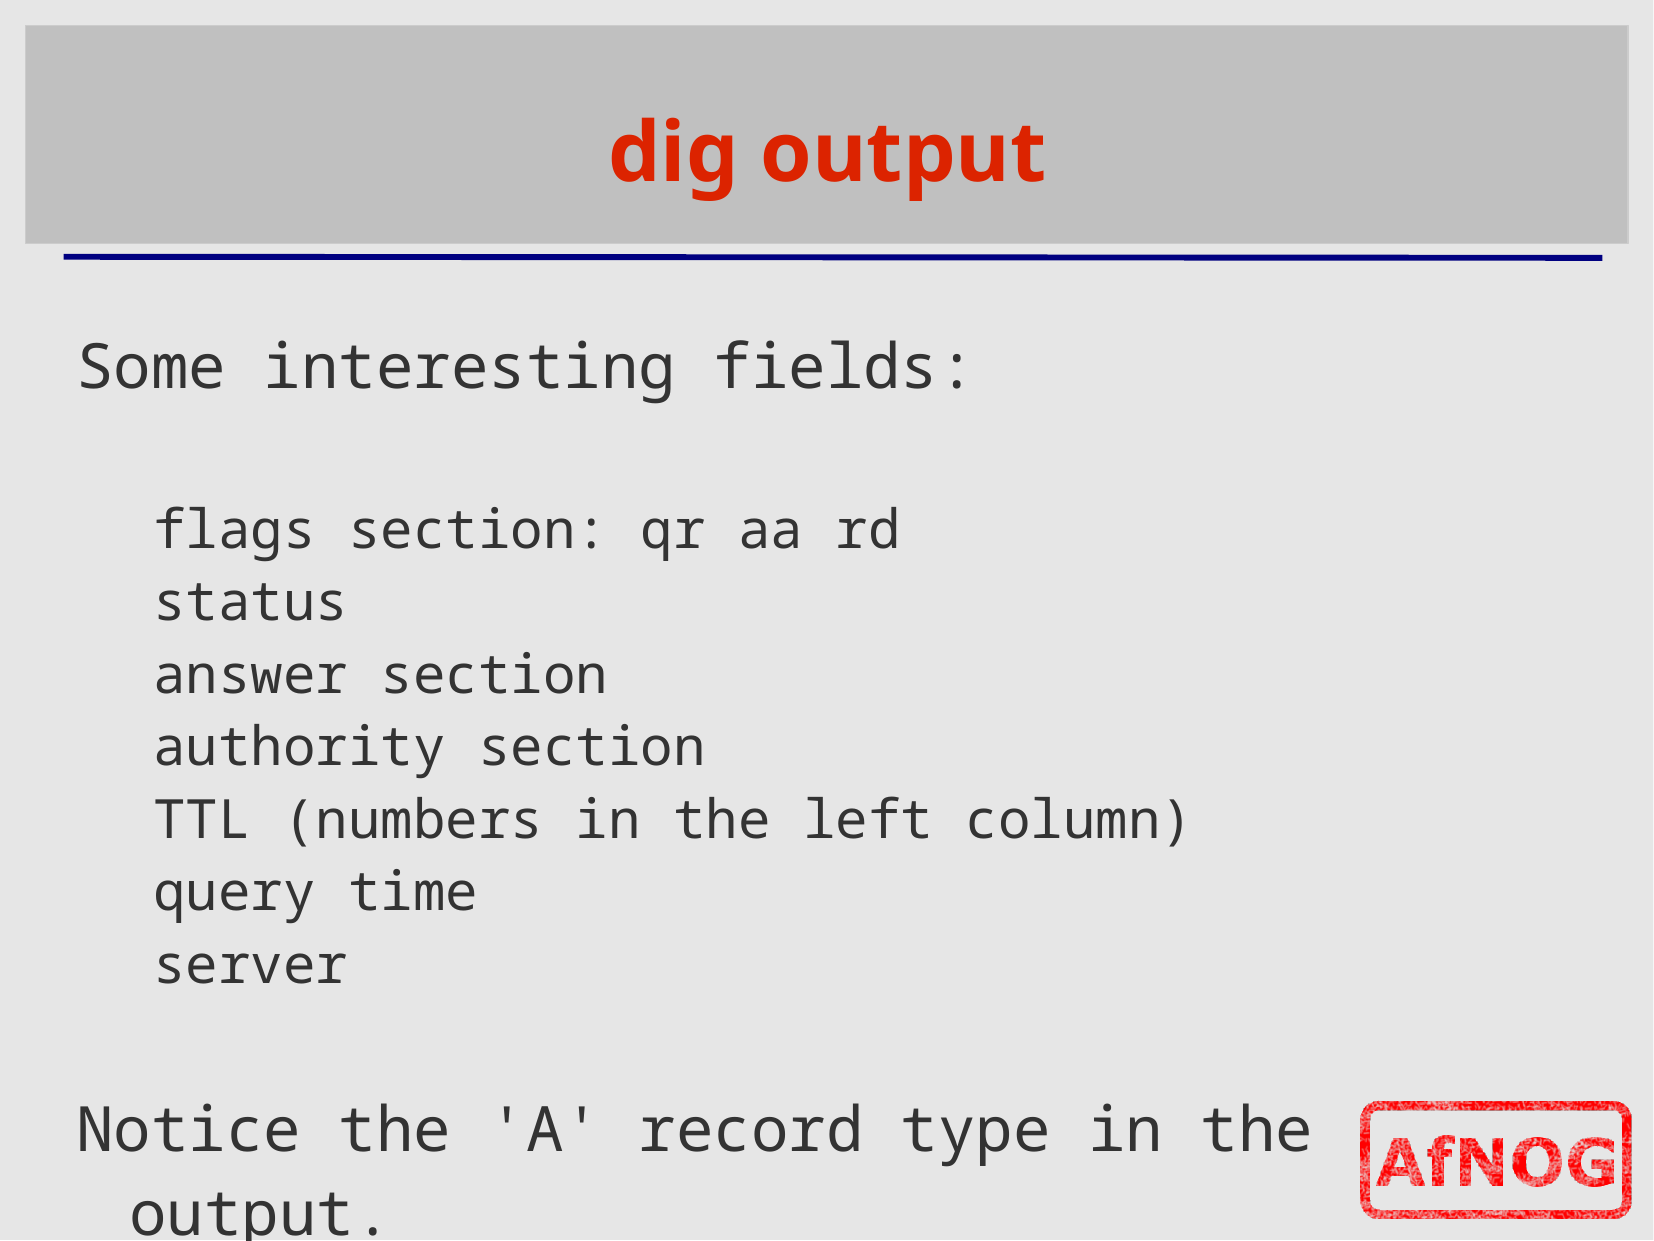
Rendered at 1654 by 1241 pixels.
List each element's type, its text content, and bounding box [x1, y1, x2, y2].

list Some interesting fields: flags section: qr aa rd status answer section authority section TTL (numbers in the left column) query time server Notice the 'A' record type in the output. [59, 322, 1595, 1141]
title dig output [121, 46, 1534, 254]
picture [1360, 1100, 1632, 1219]
